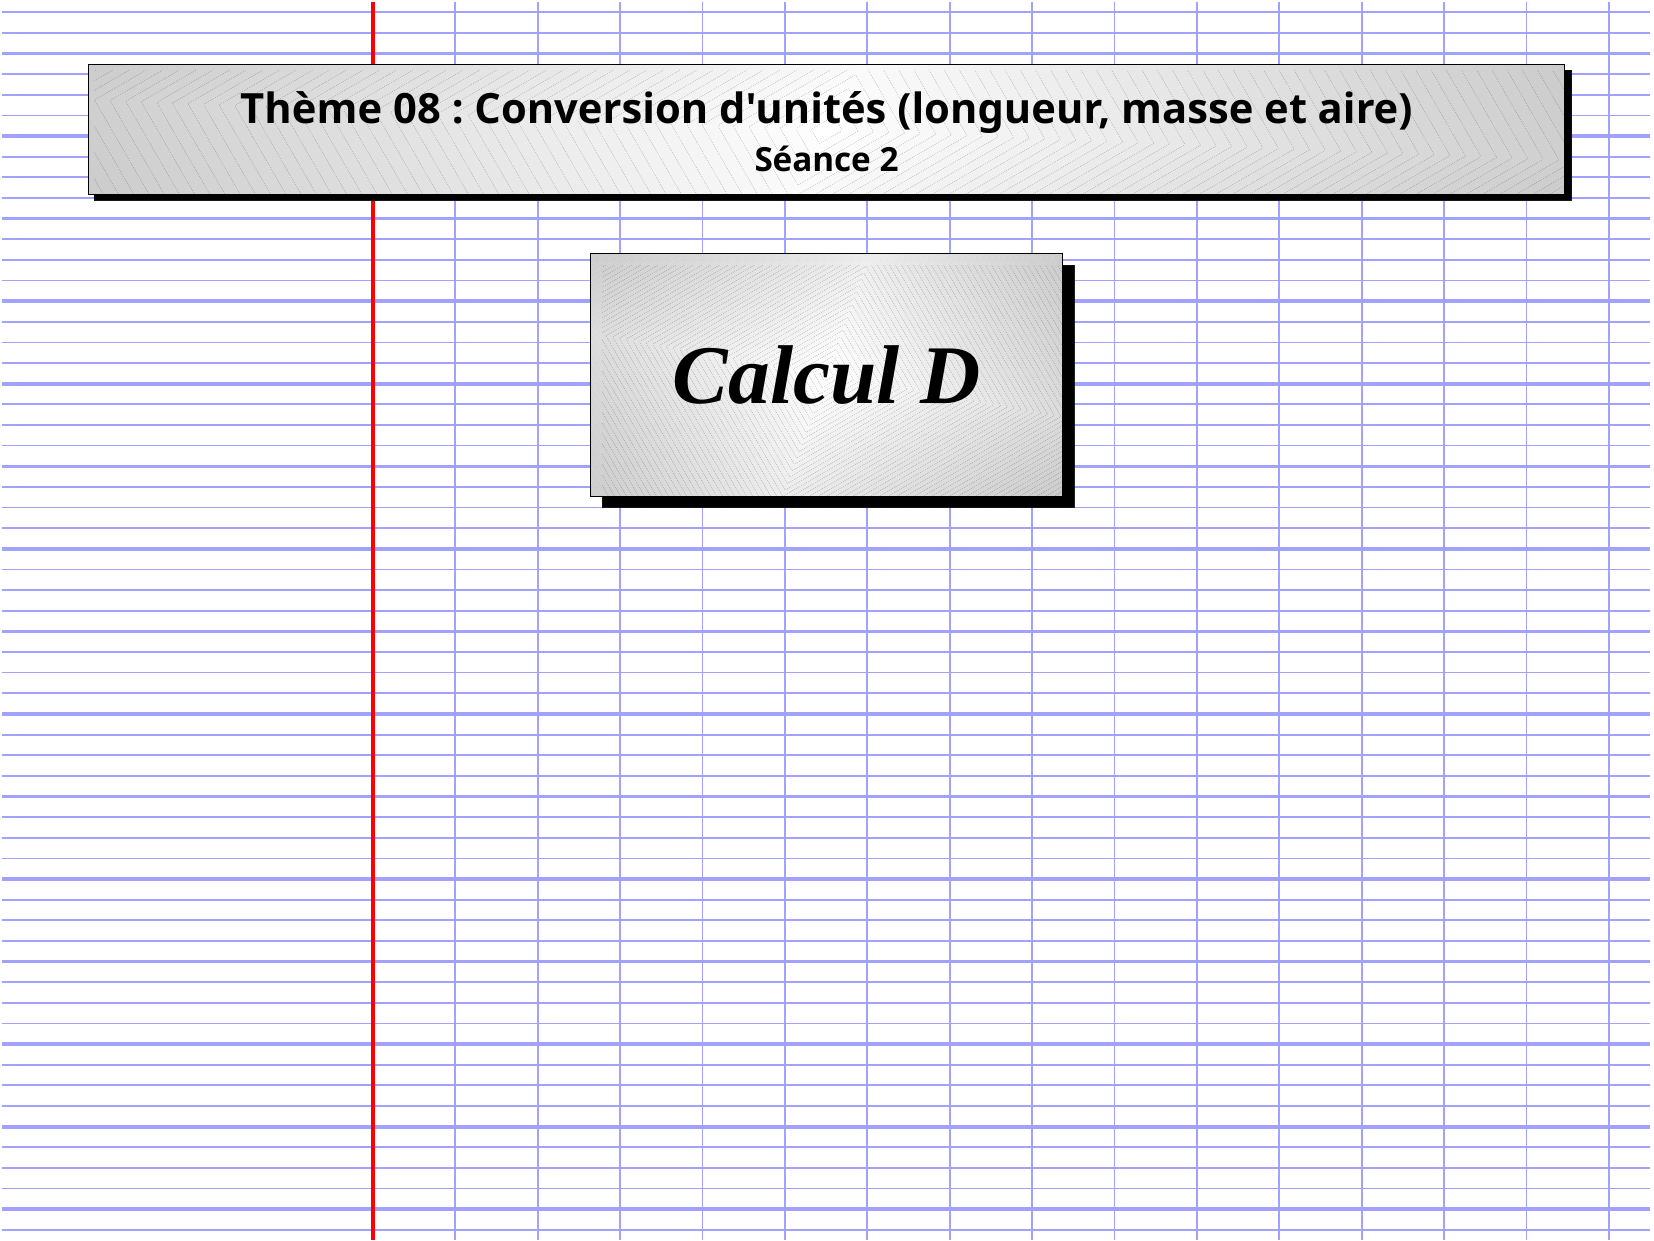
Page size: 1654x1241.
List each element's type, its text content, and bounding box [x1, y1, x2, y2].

text_box Thème 08 : Conversion d'unités (longueur, masse et aire) Séance 2 [88, 64, 1565, 195]
picture [0, 0, 1654, 1241]
text_box Calcul D [590, 253, 1063, 497]
